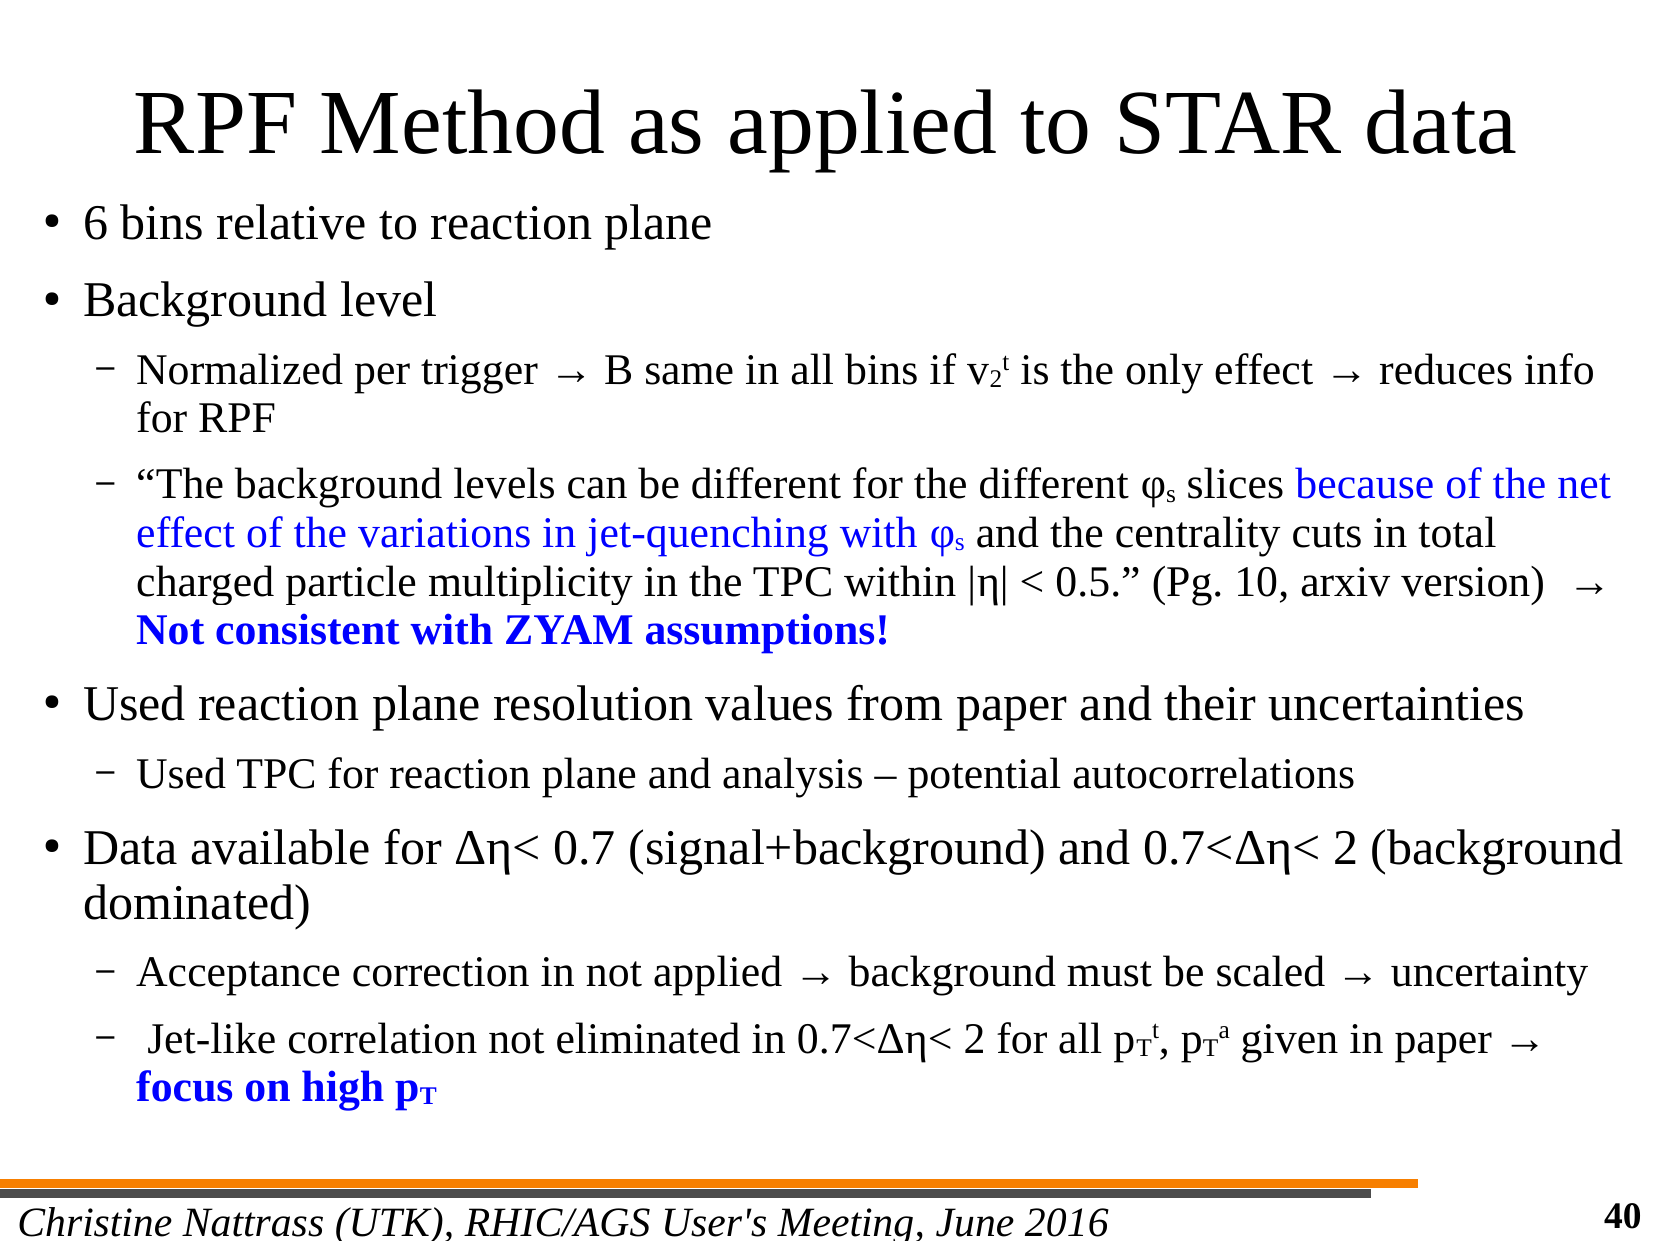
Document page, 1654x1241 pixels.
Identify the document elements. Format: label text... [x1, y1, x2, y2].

title RPF Method as applied to STAR data [82, 49, 1571, 195]
list 6 bins relative to reaction plane Background level Normalized per trigger → B same in all bins if v2t is the only effect → reduces info for RPF “The background levels can be different for the different φs slices because of the net effect of the variations in jet-quenching with φs and the centrality cuts in total charged particle multiplicity in the TPC within |η| < 0.5.” (Pg. 10, arxiv version) → Not consistent with ZYAM assumptions! Used reaction plane resolution values from paper and their uncertainties Used TPC for reaction plane and analysis – potential autocorrelations Data available for Δη< 0.7 (signal+background) and 0.7<Δη< 2 (background dominated) Acceptance correction in not applied → background must be scaled → uncertainty Jet-like correlation not eliminated in 0.7<Δη< 2 for all pTt, pTa given in paper → focus on high pT [30, 195, 1636, 1126]
